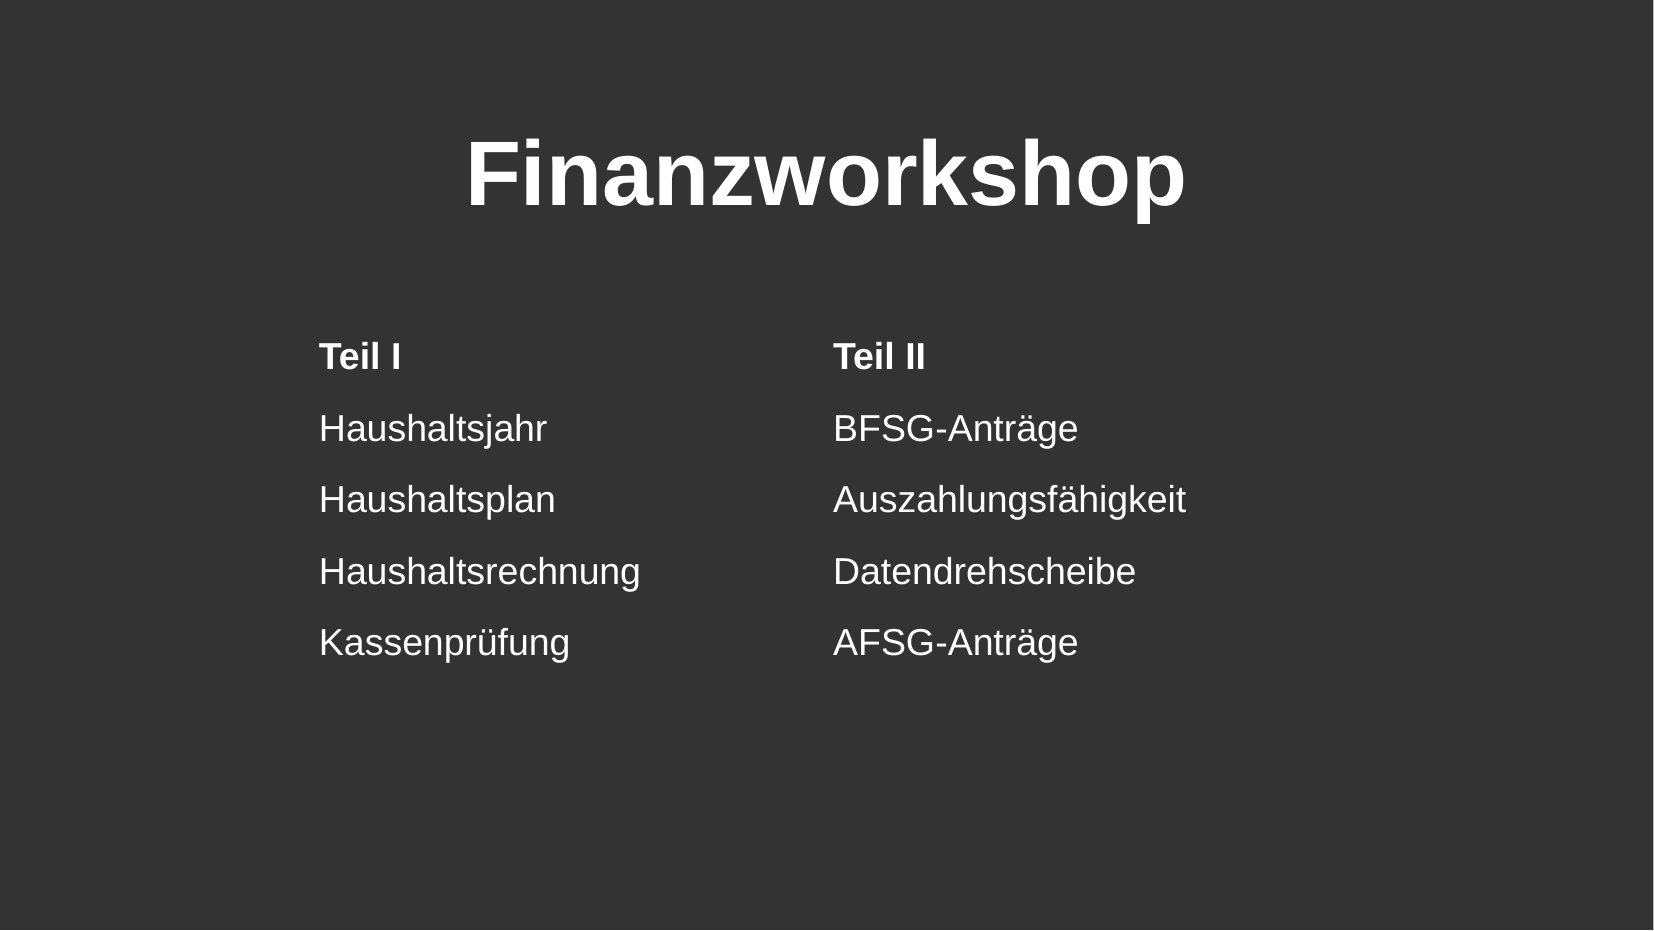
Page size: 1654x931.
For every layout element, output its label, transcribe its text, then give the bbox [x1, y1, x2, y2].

title Finanzworkshop [82, 96, 1571, 252]
list Teil I Haushaltsjahr Haushaltsplan Haushaltsrechnung Kassenprüfung [318, 335, 809, 768]
list Teil II BFSG-Anträge Auszahlungsfähigkeit Datendrehscheibe AFSG-Anträge [833, 335, 1371, 804]
